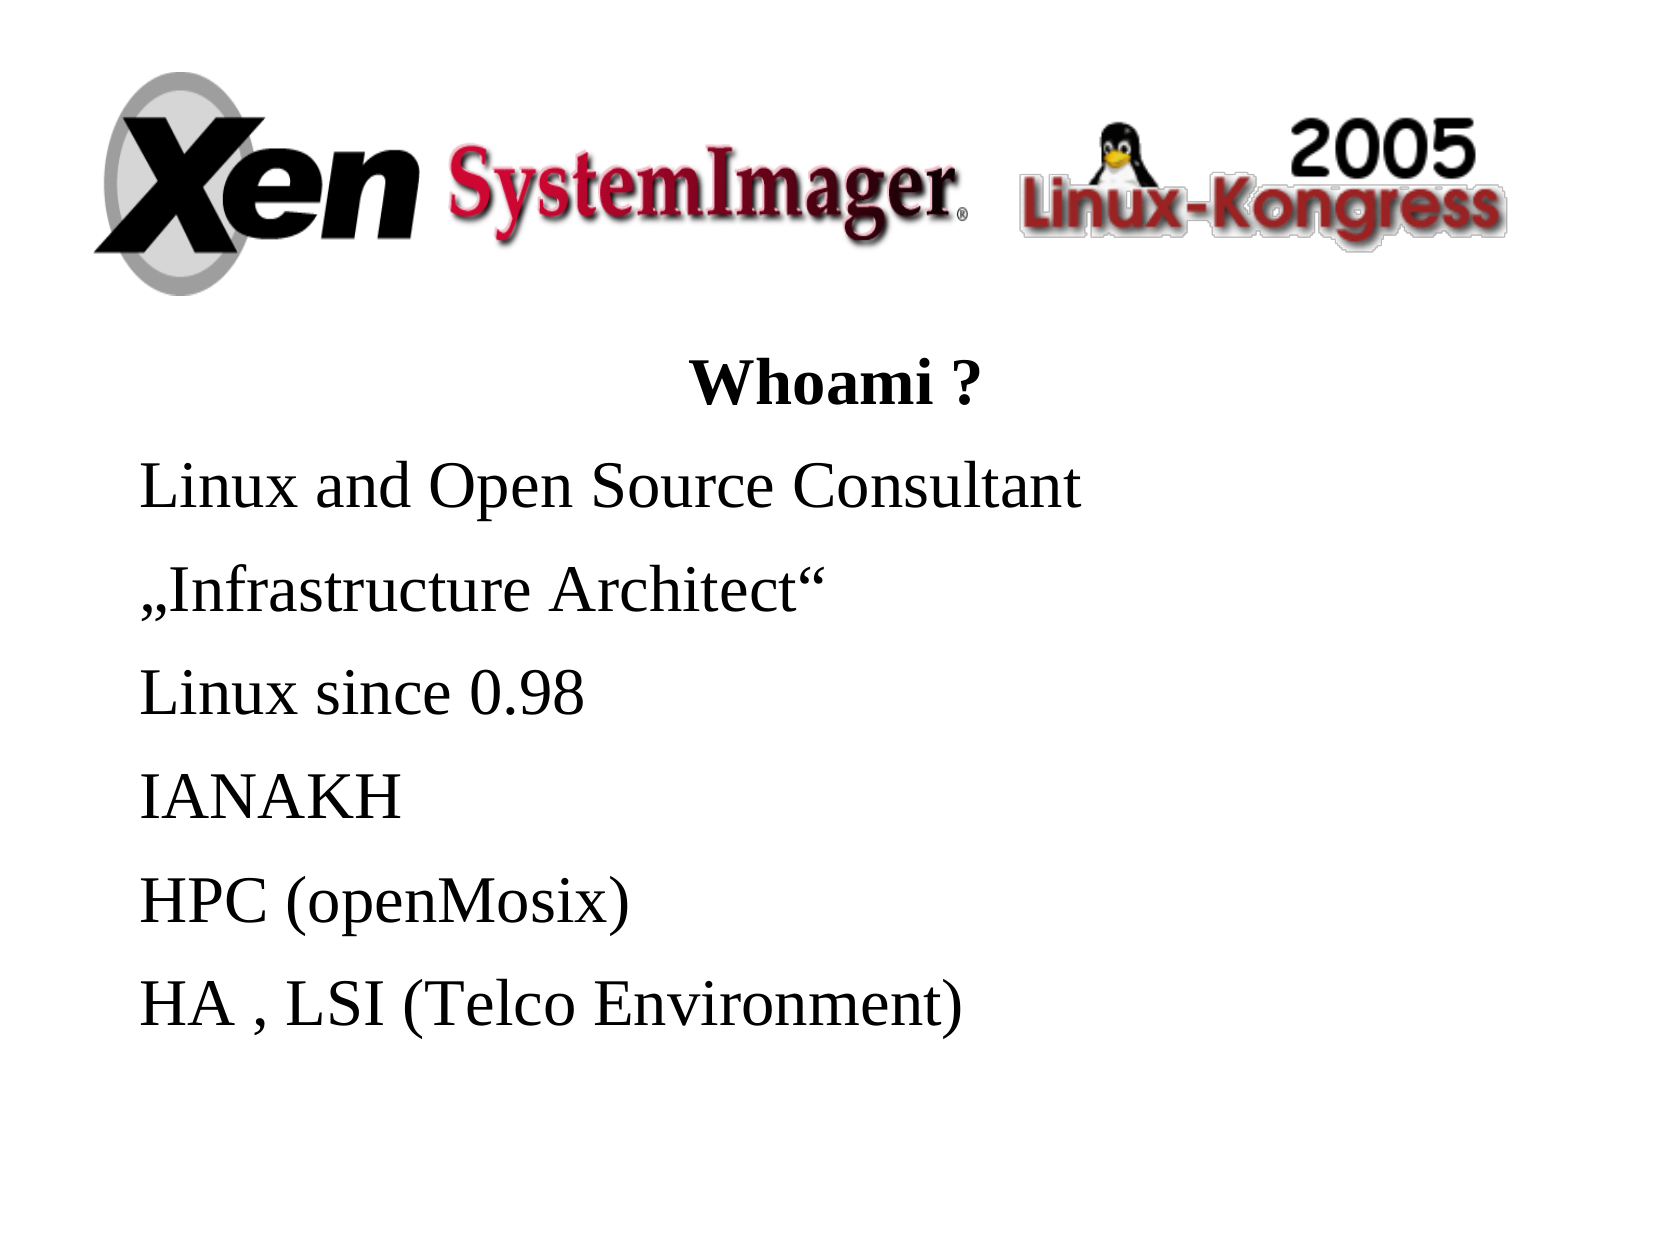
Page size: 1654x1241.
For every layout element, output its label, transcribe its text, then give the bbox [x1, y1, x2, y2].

picture [93, 72, 420, 296]
picture [1006, 106, 1524, 265]
list Whoami ? Linux and Open Source Consultant „Infrastructure Architect“ Linux since 0.98 IANAKH HPC (openMosix) HA , LSI (Telco Environment) [121, 344, 1534, 1178]
picture [445, 132, 971, 254]
